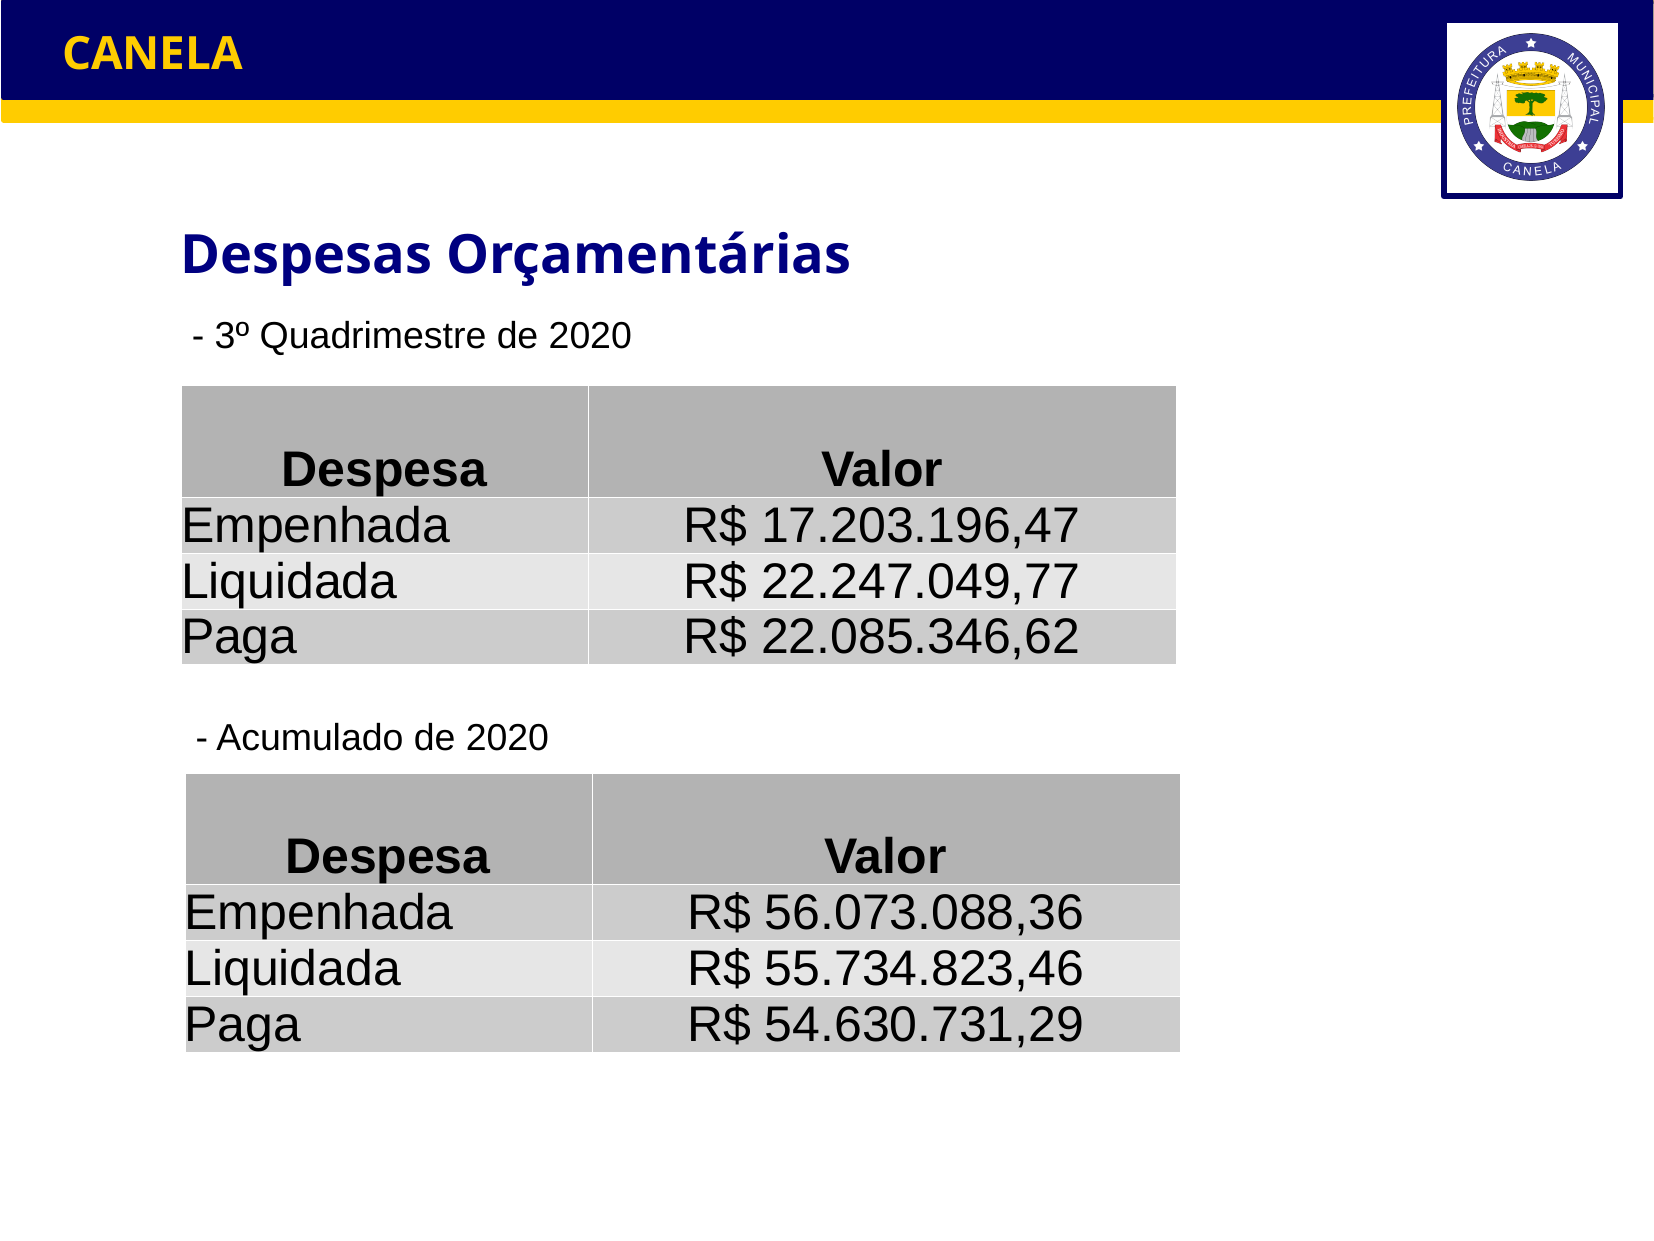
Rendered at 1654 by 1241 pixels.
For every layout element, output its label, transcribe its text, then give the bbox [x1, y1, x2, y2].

table_cell R$ 56.073.088,36 [593, 885, 1180, 940]
table_header Valor [593, 774, 1180, 884]
text_box CANELA [47, 13, 853, 93]
table_cell Paga [186, 997, 592, 1052]
text_box - Acumulado de 2020 [180, 708, 1174, 766]
table_cell Empenhada [186, 885, 592, 940]
table_header Despesa [186, 774, 592, 884]
table_cell Paga [182, 610, 588, 664]
table_cell Liquidada [186, 941, 592, 996]
table_cell Liquidada [182, 554, 588, 609]
text_box - 3º Quadrimestre de 2020 [177, 307, 1170, 364]
table_cell R$ 22.247.049,77 [589, 554, 1176, 609]
table_cell R$ 17.203.196,47 [589, 498, 1176, 553]
table_cell R$ 54.630.731,29 [593, 997, 1180, 1052]
text_box [3, 0, 1654, 197]
table_cell R$ 55.734.823,46 [593, 941, 1180, 996]
picture [1457, 33, 1605, 181]
table_cell Empenhada [182, 498, 588, 553]
table_header Despesa [182, 386, 588, 497]
table_cell R$ 22.085.346,62 [589, 610, 1176, 664]
table_header Valor [589, 386, 1176, 497]
text_box Despesas Orçamentárias [165, 208, 1441, 344]
